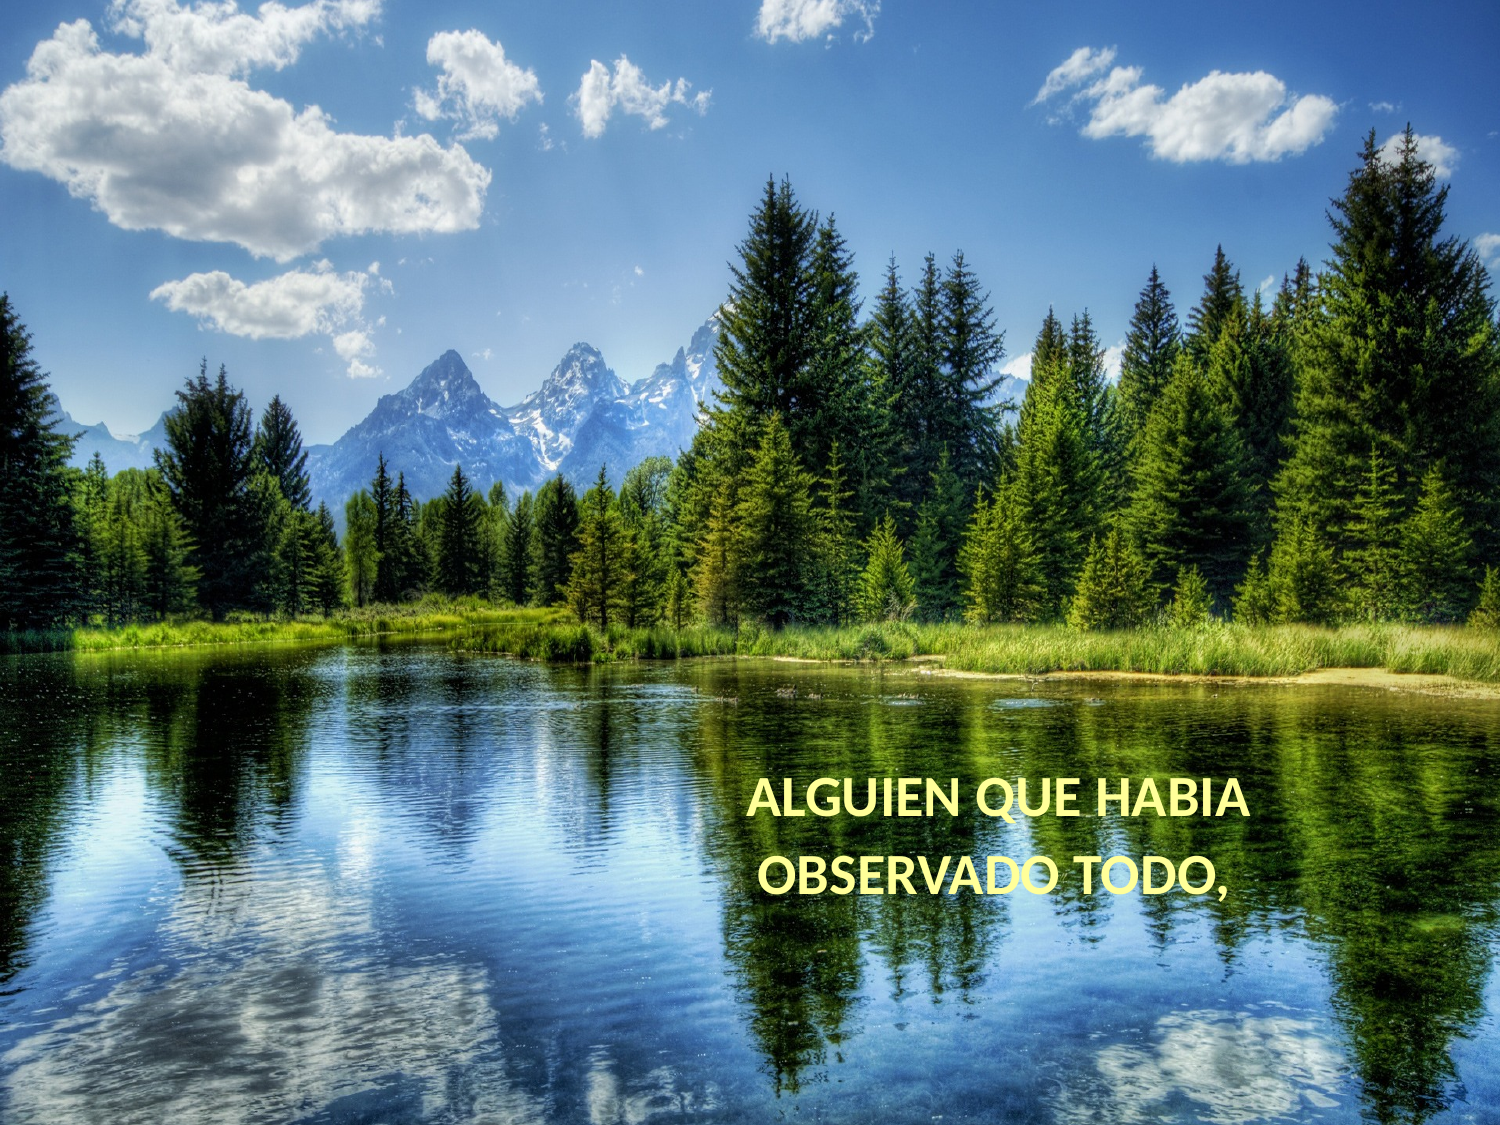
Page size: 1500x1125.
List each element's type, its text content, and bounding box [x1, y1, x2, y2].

picture [0, 0, 1500, 1125]
text_box ALGUIEN QUE HABIA OBSERVADO TODO, [708, 708, 1280, 914]
